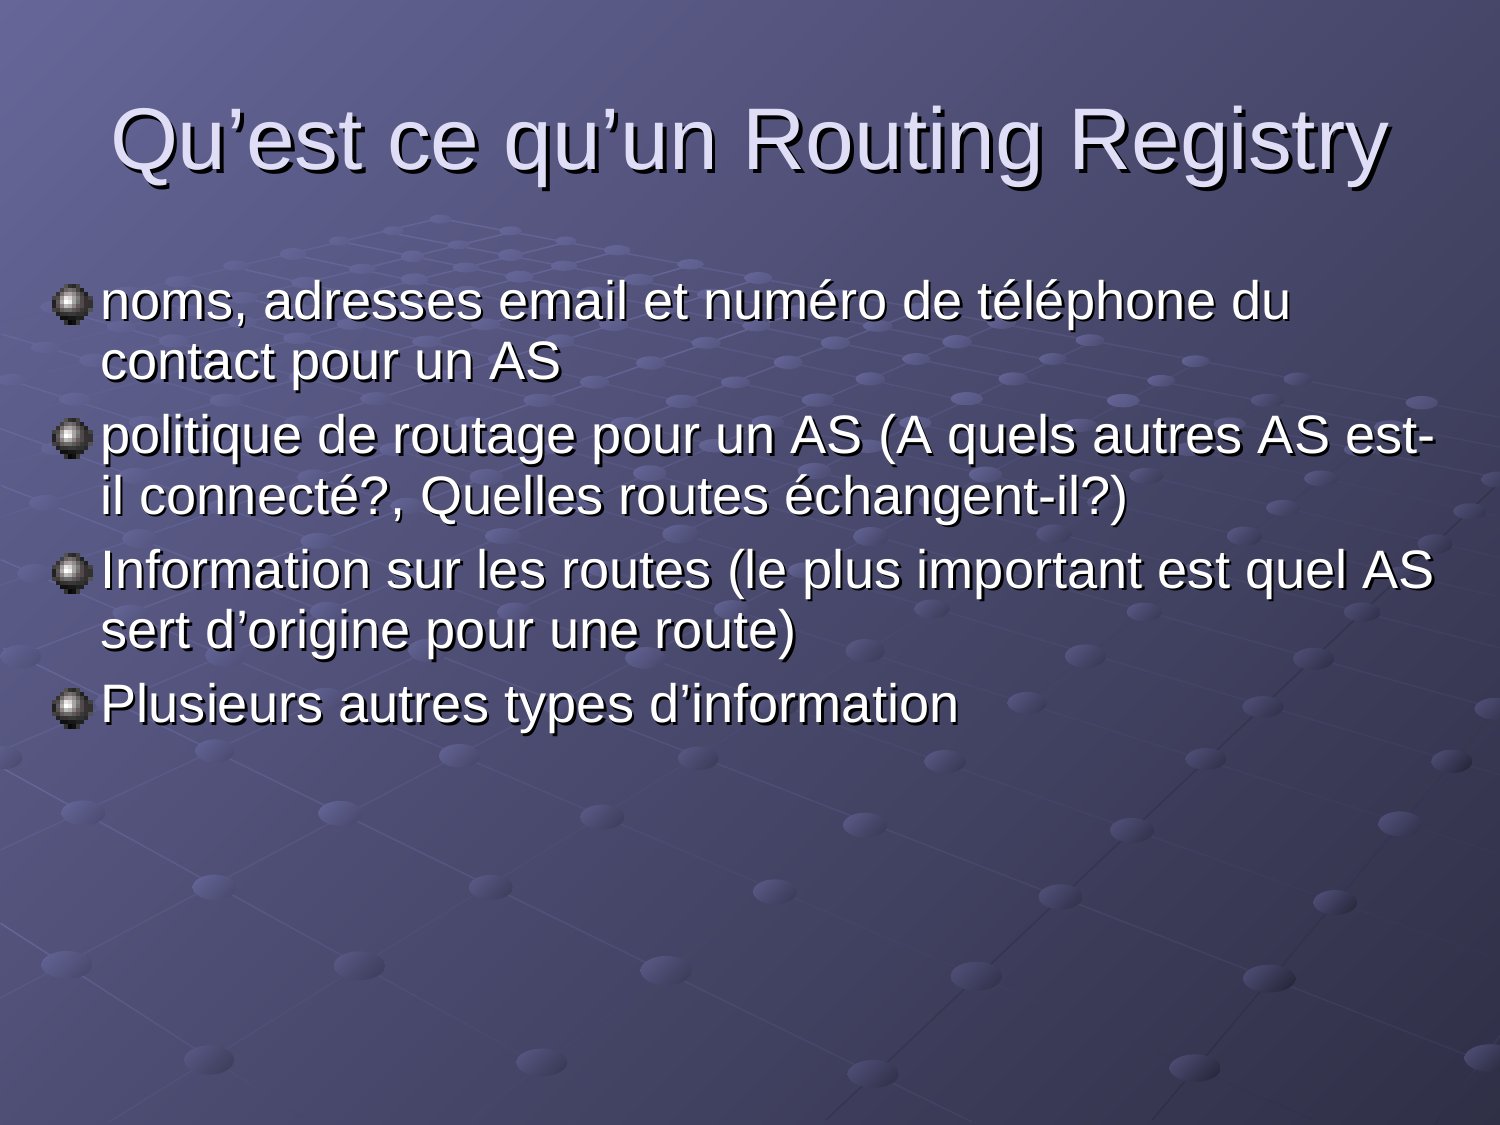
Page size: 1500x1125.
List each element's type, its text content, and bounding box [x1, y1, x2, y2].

list noms, adresses email et numéro de téléphone du contact pour un AS politique de routage pour un AS (A quels autres AS est- il connecté?, Quelles routes échangent-il?) Information sur les routes (le plus important est quel AS sert d’origine pour une route) Plusieurs autres types d’information [29, 262, 1459, 1007]
title Qu’est ce qu’un Routing Registry [75, 45, 1426, 233]
